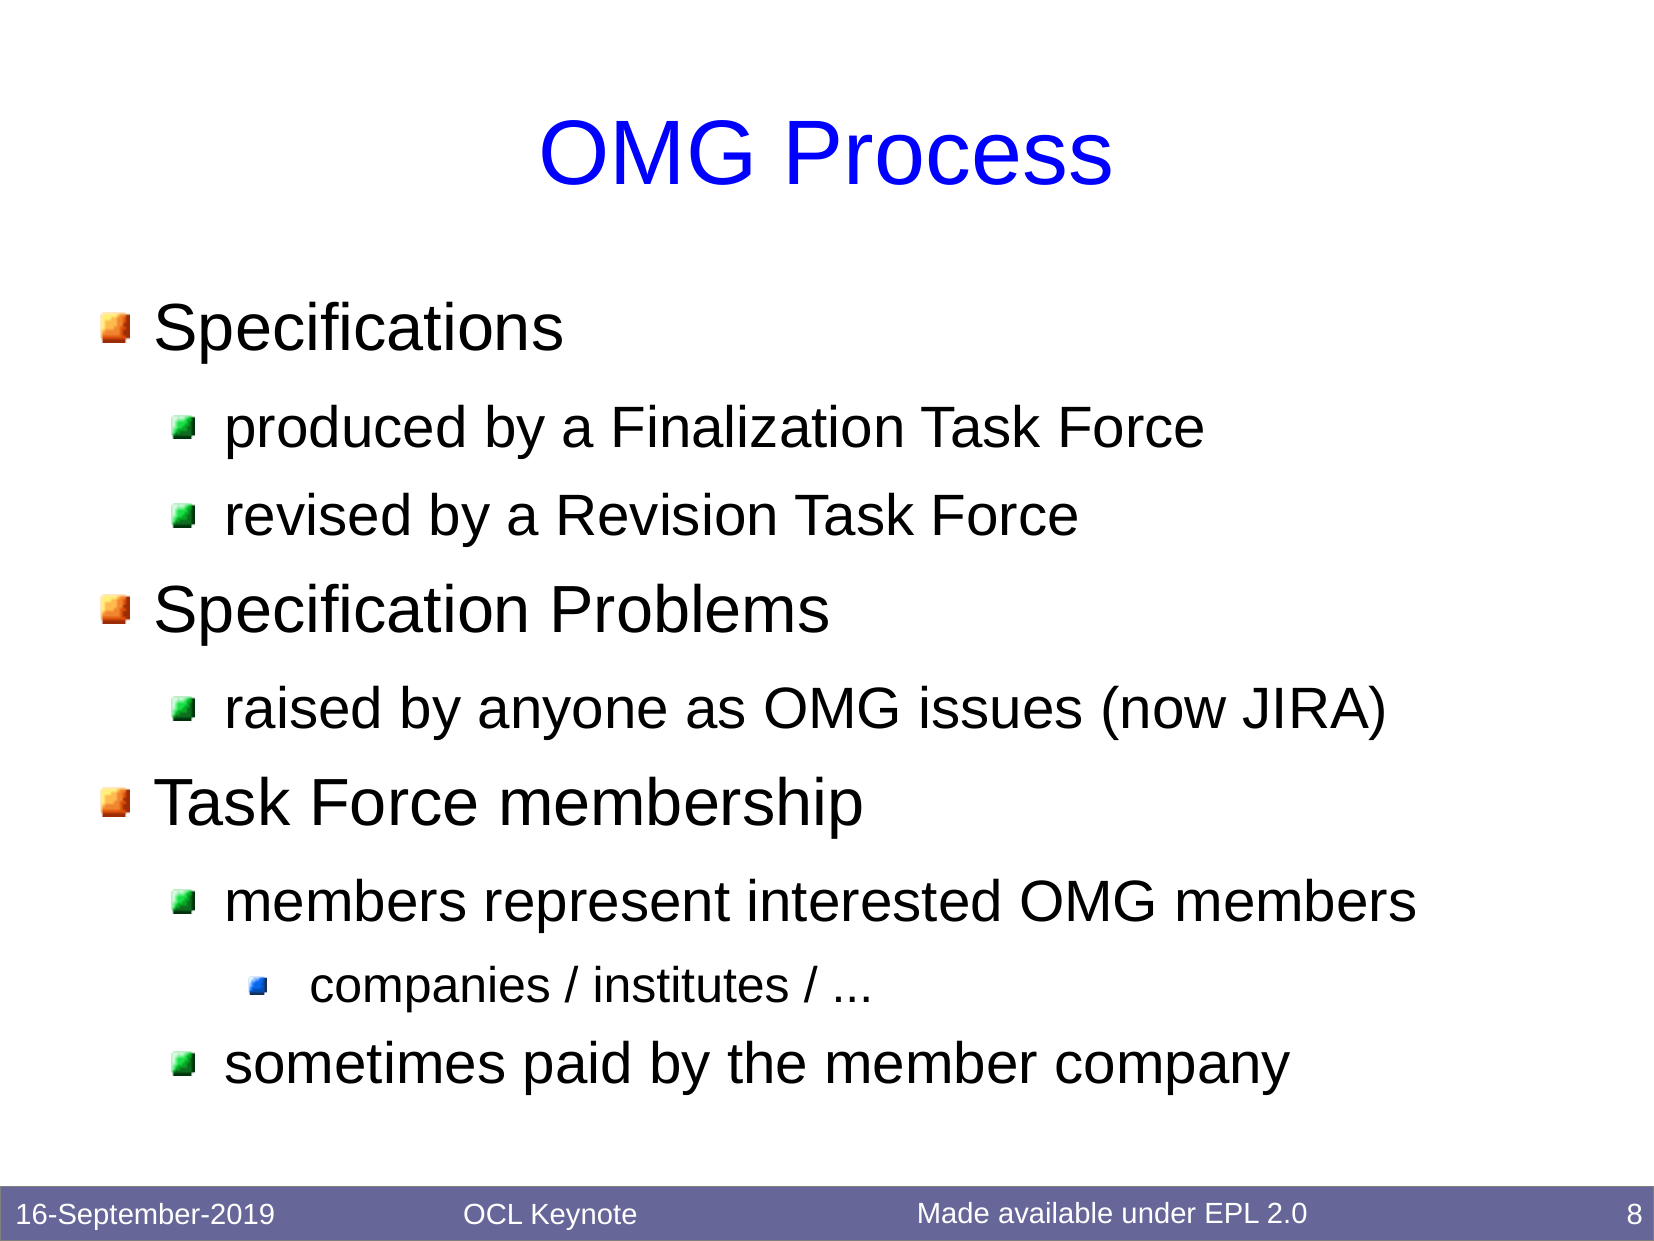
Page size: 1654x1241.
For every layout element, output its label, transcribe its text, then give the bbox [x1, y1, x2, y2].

list Specifications produced by a Finalization Task Force revised by a Revision Task Force Specification Problems raised by anyone as OMG issues (now JIRA) Task Force membership members represent interested OMG members companies / institutes / ... sometimes paid by the member company [82, 290, 1571, 1097]
title OMG Process [82, 49, 1571, 257]
